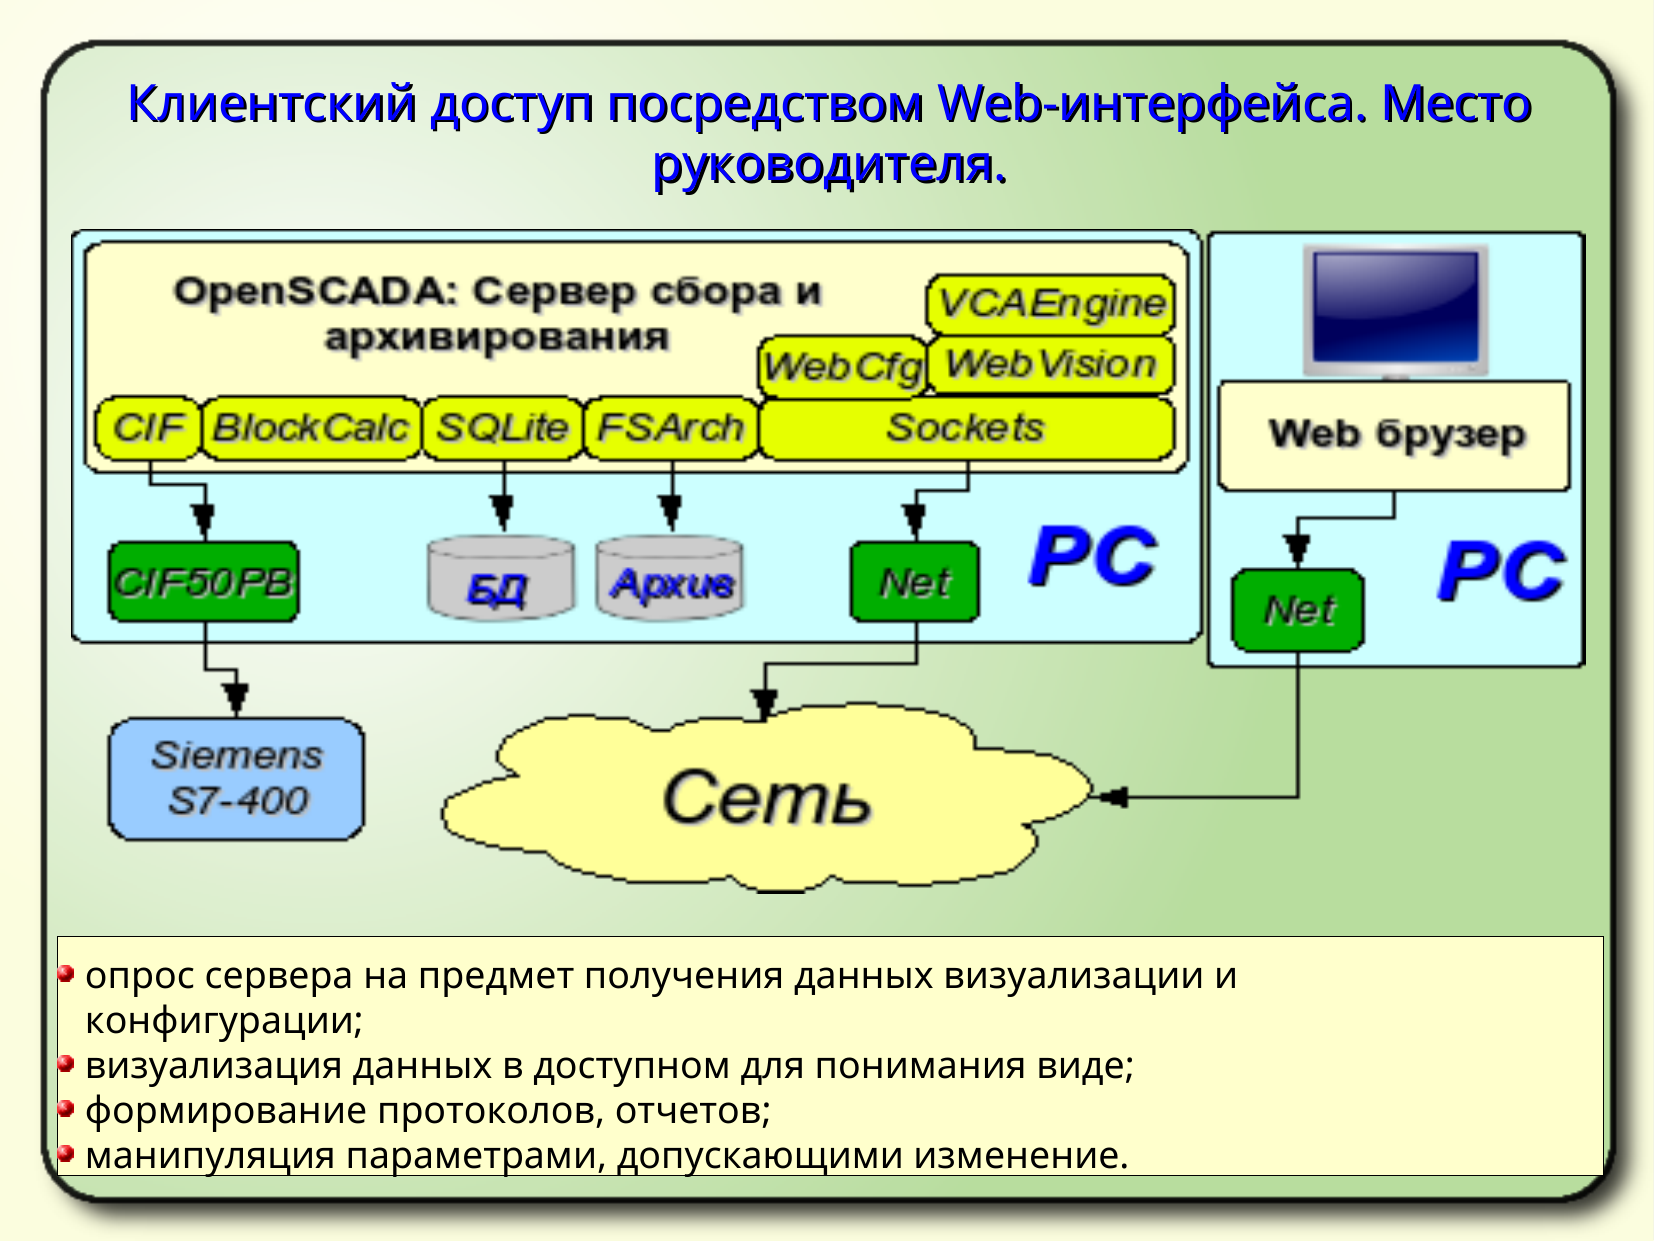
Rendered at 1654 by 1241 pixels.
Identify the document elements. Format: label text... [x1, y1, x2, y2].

title Клиентский доступ посредством Web-интерфейса. Место руководителя. [123, 55, 1536, 205]
picture [0, 0, 1654, 1241]
list опрос сервера на предмет получения данных визуализации и конфигурации; визуализация данных в доступном для понимания виде; формирование протоколов, отчетов; манипуляция параметрами, допускающими изменение. [57, 936, 1604, 1176]
